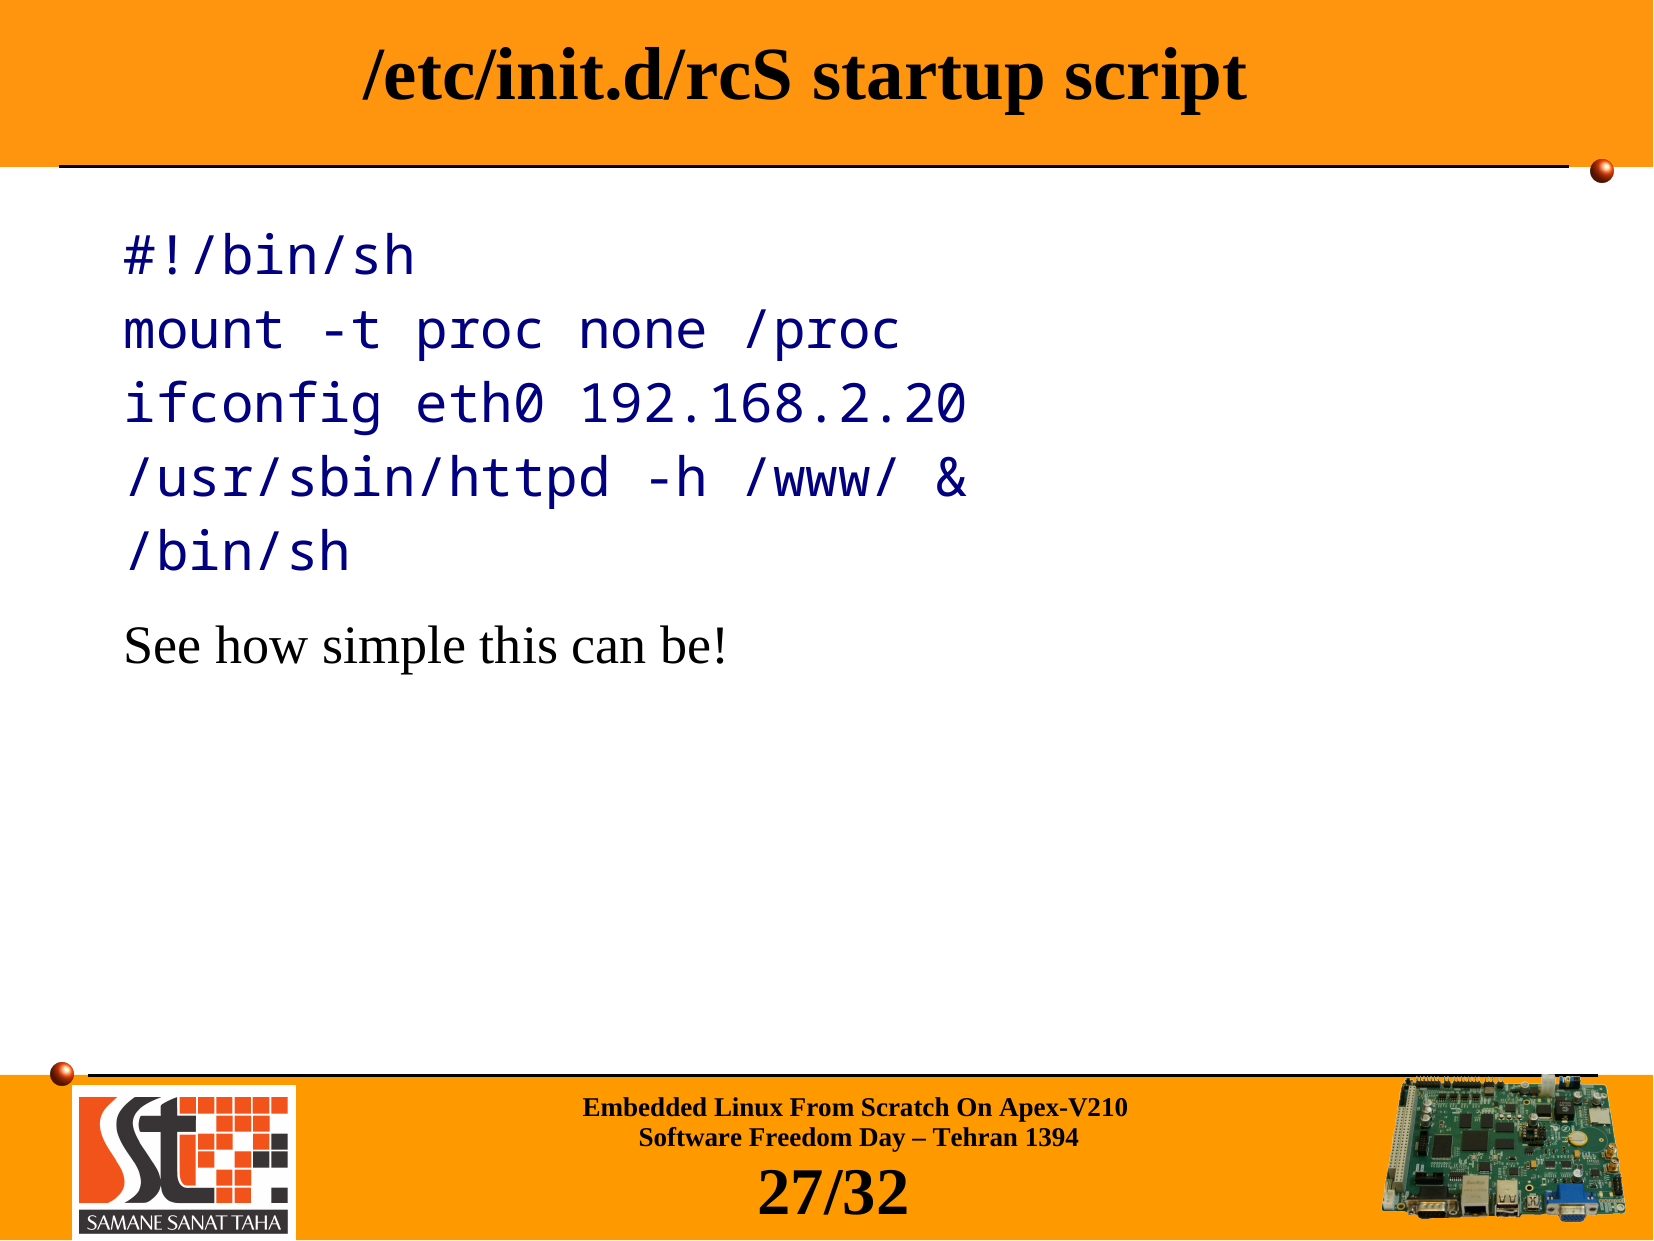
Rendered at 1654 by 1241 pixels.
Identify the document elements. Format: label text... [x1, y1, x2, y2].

picture [1371, 1074, 1626, 1236]
picture [72, 1085, 296, 1241]
list #!/bin/sh mount -t proc none /proc ifconfig eth0 192.168.2.20 /usr/sbin/httpd -h /www/ & /bin/sh See how simple this can be! [105, 216, 1518, 1066]
title /etc/init.d/rcS startup script [60, 25, 1551, 124]
